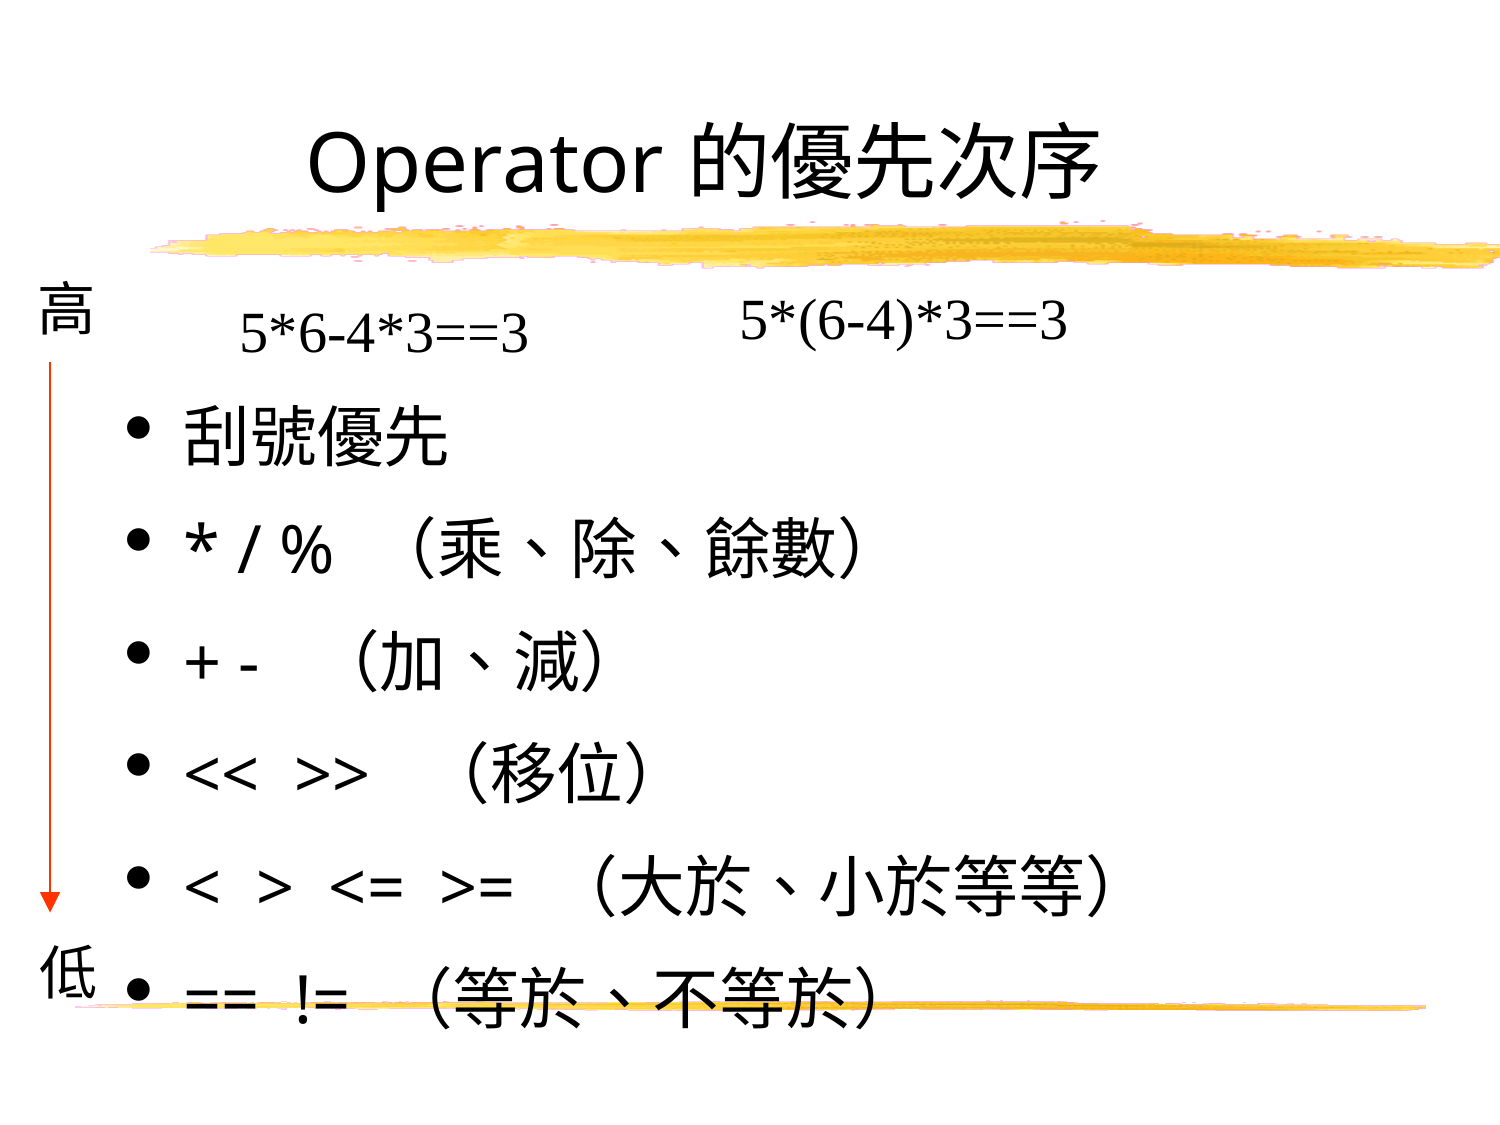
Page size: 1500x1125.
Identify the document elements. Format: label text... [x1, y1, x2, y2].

picture [548, 999, 683, 1013]
text_box 5*(6-4)*3==3 [725, 275, 1084, 361]
picture [799, 999, 810, 1013]
picture [871, 999, 1426, 1013]
picture [815, 999, 868, 1013]
list 刮號優先 * / % （乘、除、餘數） + - （加、減） << >> （移位） < > <= >= （大於、小於等等） == != （等於、不等於） [112, 375, 1388, 988]
text_box 5*6-4*3==3 [225, 287, 546, 373]
picture [532, 999, 543, 1013]
picture [688, 999, 796, 1013]
text_box 低 [24, 912, 114, 998]
text_box 高 [22, 248, 111, 335]
picture [75, 999, 435, 1013]
picture [437, 999, 529, 1013]
picture [150, 215, 1500, 279]
title Operator的優先次序 [66, 37, 1342, 225]
